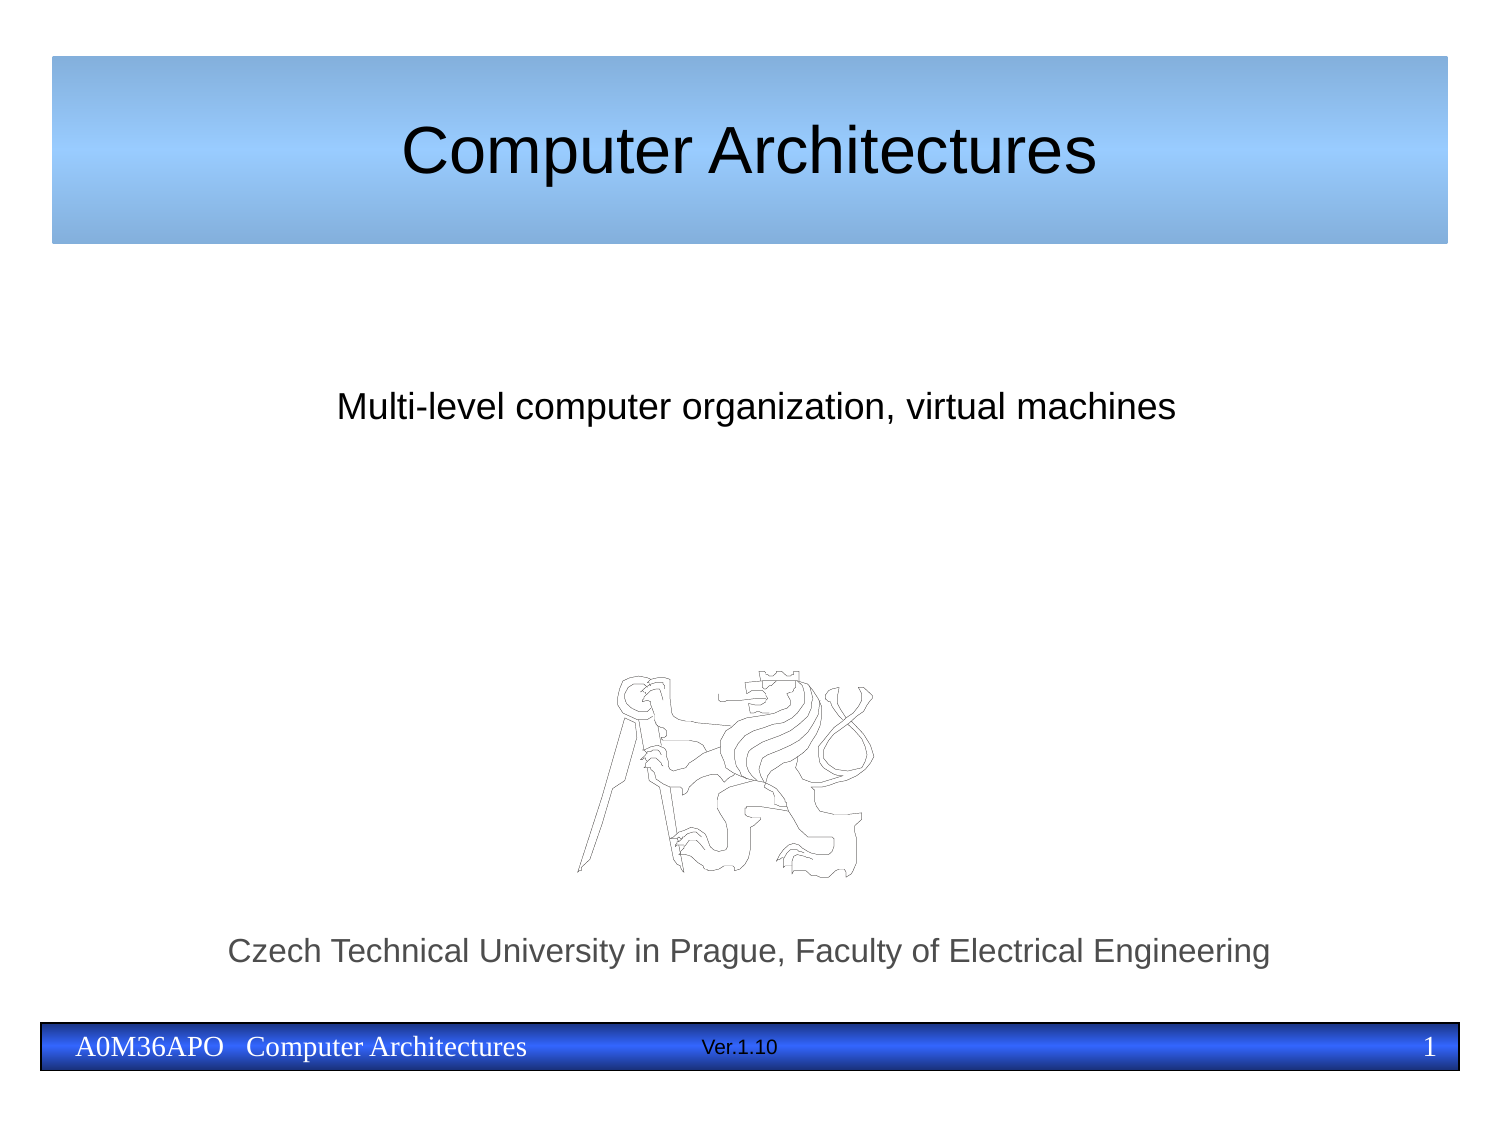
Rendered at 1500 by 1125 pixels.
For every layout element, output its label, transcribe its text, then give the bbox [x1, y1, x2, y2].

text_box Czech Technical University in Prague, Faculty of Electrical Engineering [199, 921, 1301, 977]
title Computer Architectures [52, 56, 1448, 244]
text_box Multi-level computer organization, virtual machines [53, 374, 1447, 435]
chart [574, 668, 879, 884]
text_box Ver.1.10 [686, 1028, 805, 1065]
